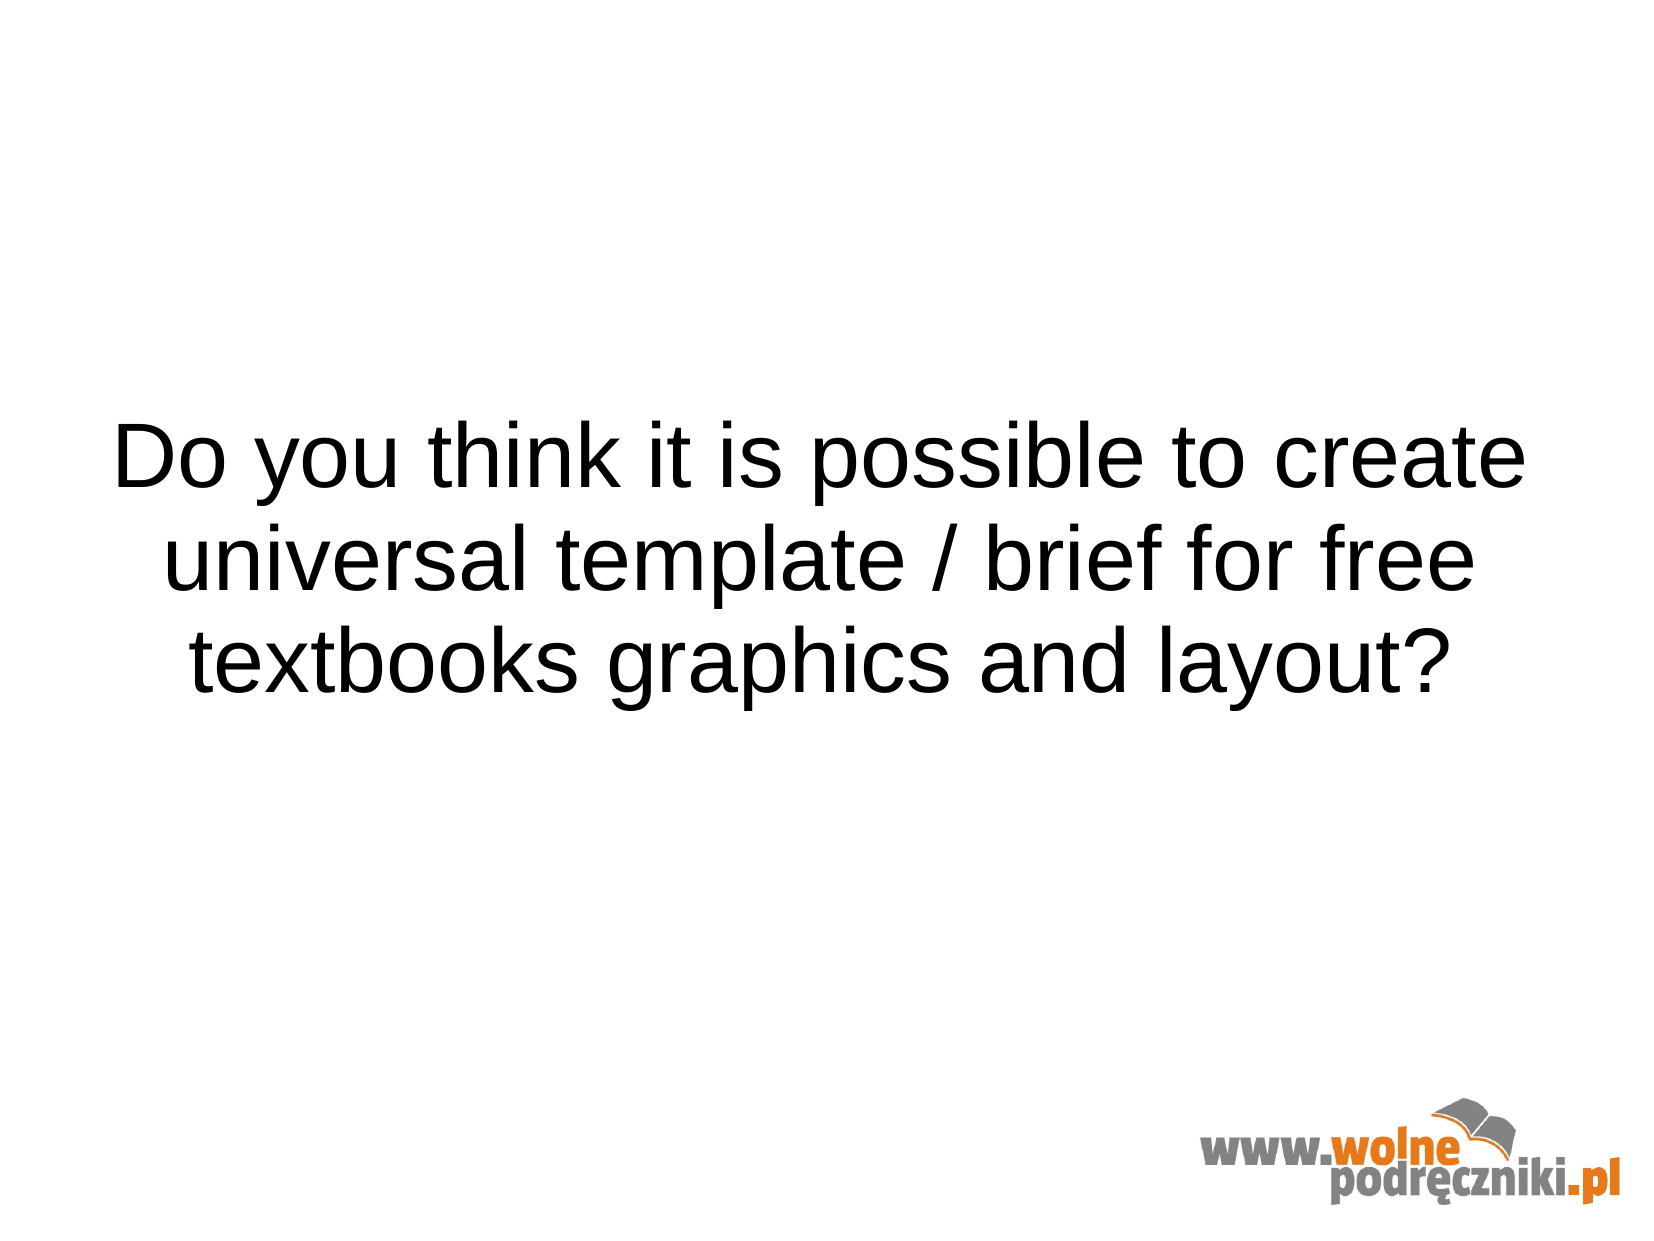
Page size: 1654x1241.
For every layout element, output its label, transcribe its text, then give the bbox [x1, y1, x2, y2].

title Do you think it is possible to create universal template / brief for free textbooks graphics and layout? [76, 354, 1565, 763]
picture [1198, 1092, 1625, 1211]
